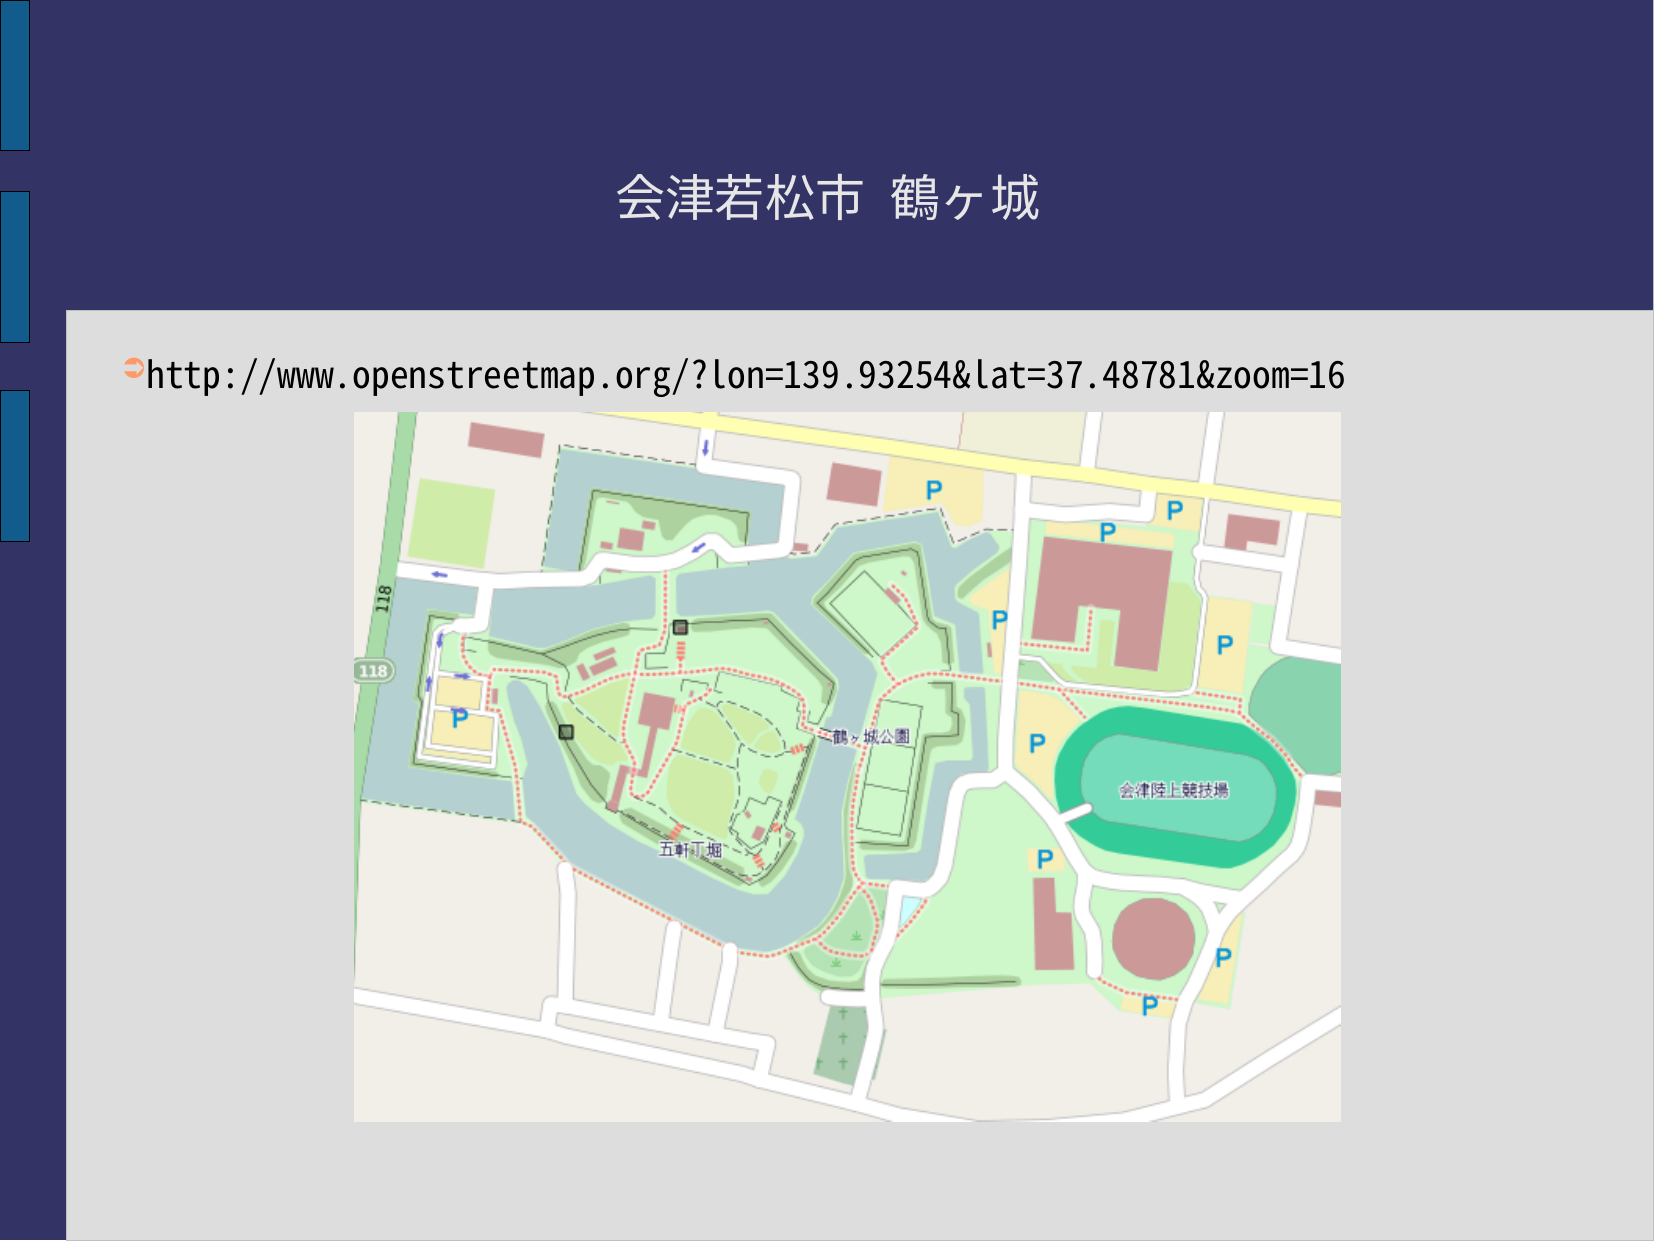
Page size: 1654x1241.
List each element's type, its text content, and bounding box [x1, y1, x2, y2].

list http://www.openstreetmap.org/?lon=139.93254&lat=37.48781&zoom=16 [121, 344, 1534, 1127]
picture [354, 412, 1341, 1123]
title 会津若松市 鶴ヶ城 [121, 91, 1534, 299]
